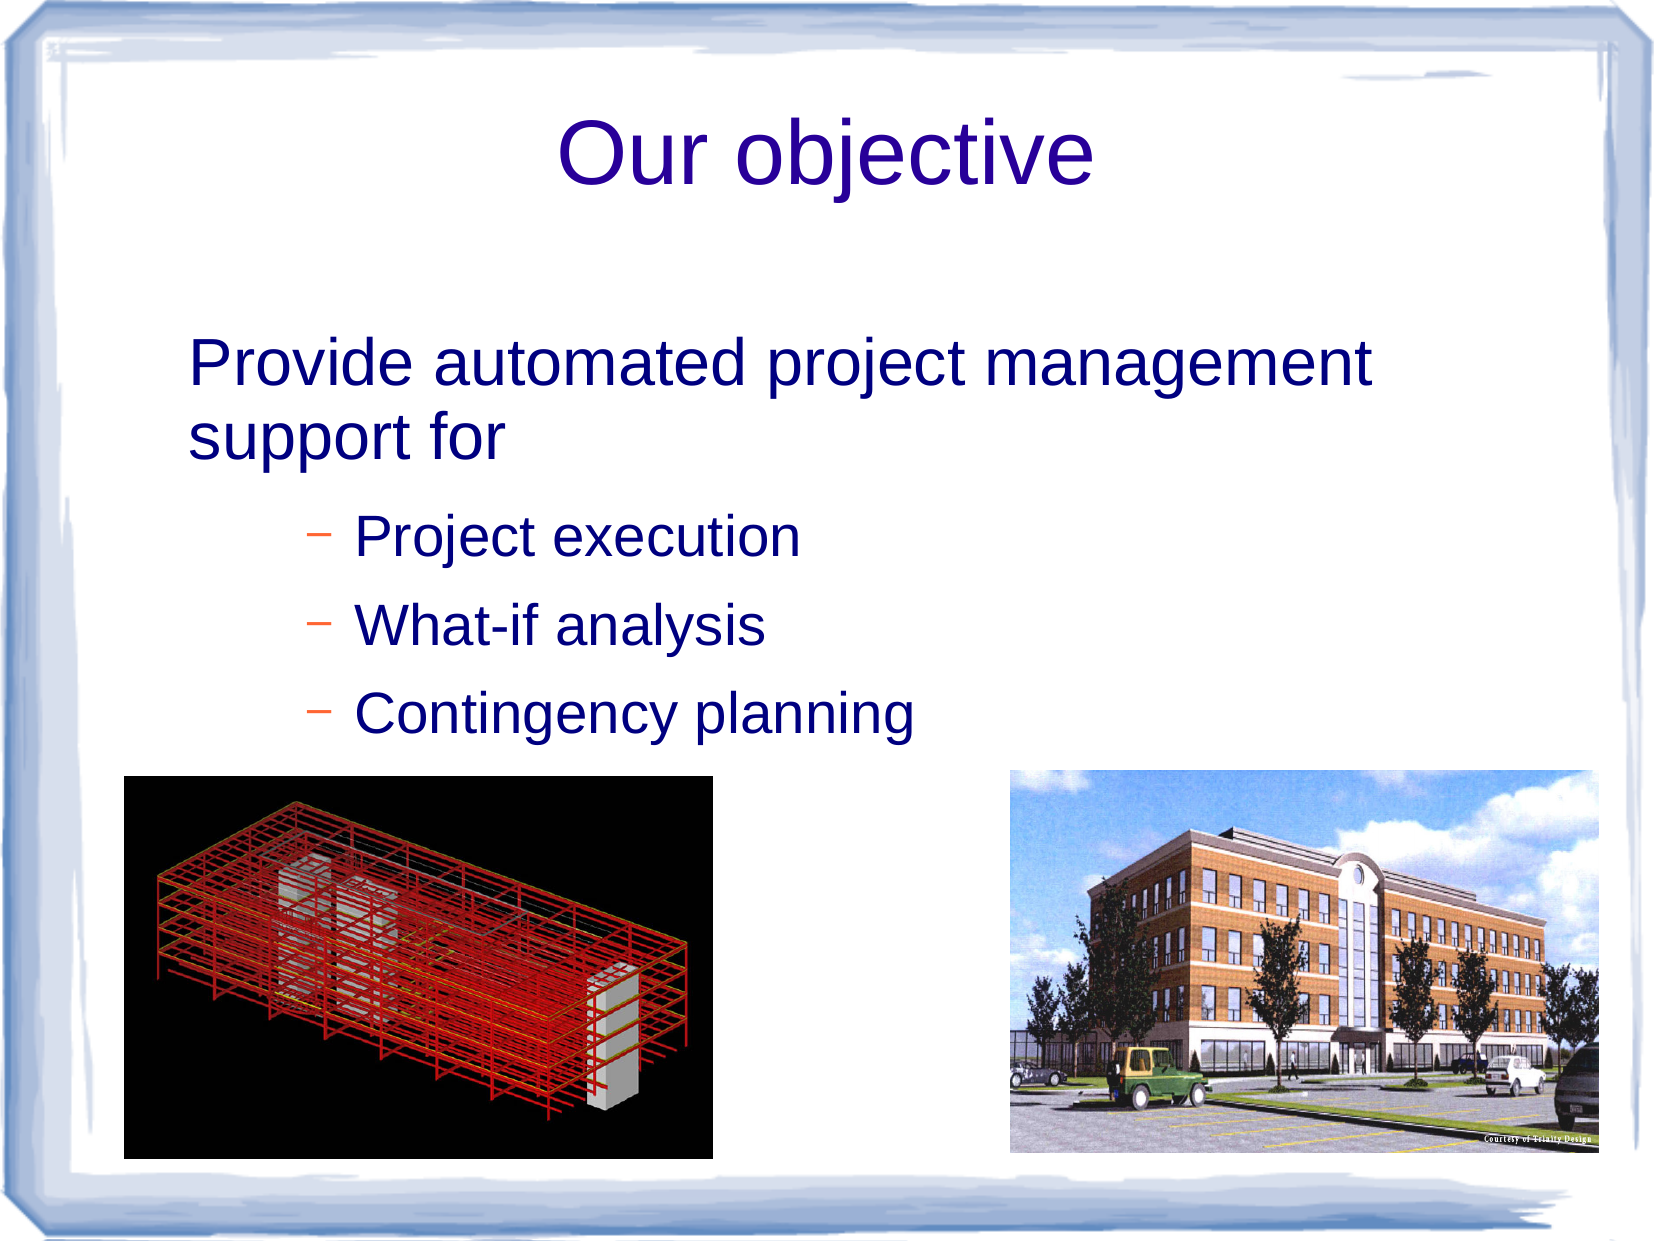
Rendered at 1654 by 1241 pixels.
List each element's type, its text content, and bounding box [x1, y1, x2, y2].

title Our objective [82, 56, 1571, 250]
picture [0, 0, 1654, 1241]
list Provide automated project management support for Project execution What-if analysis Contingency planning [118, 324, 1571, 990]
